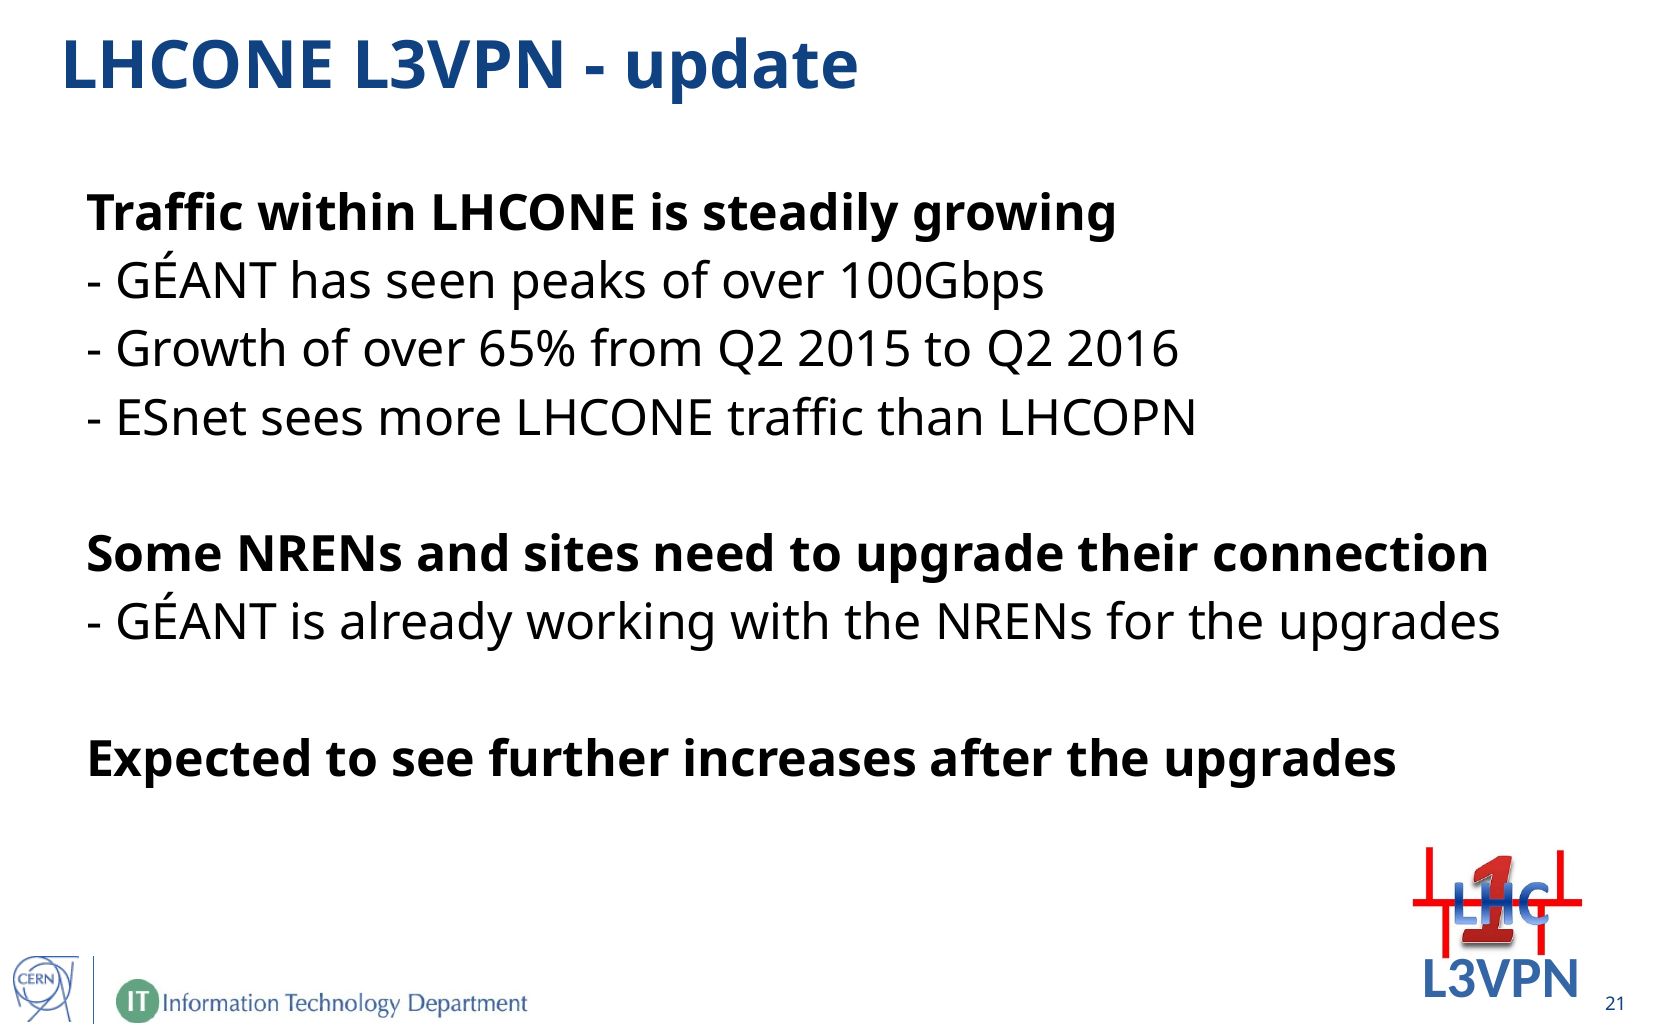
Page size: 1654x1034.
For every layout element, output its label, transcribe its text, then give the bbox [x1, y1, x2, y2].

picture [13, 956, 71, 1032]
picture [1403, 838, 1589, 946]
text_box L3VPN [1398, 946, 1604, 1023]
title LHCONE L3VPN - update [60, 0, 1528, 138]
text_box Traffic within LHCONE is steadily growing - GÉANT has seen peaks of over 100Gbps - Growth of over 65% from Q2 2015 to Q2 2016 - ESnet sees more LHCONE traffic than LHCOPN Some NRENs and sites need to upgrade their connection - GÉANT is already working with the NRENs for the upgrades Expected to see further increases after the upgrades [71, 169, 1594, 1034]
